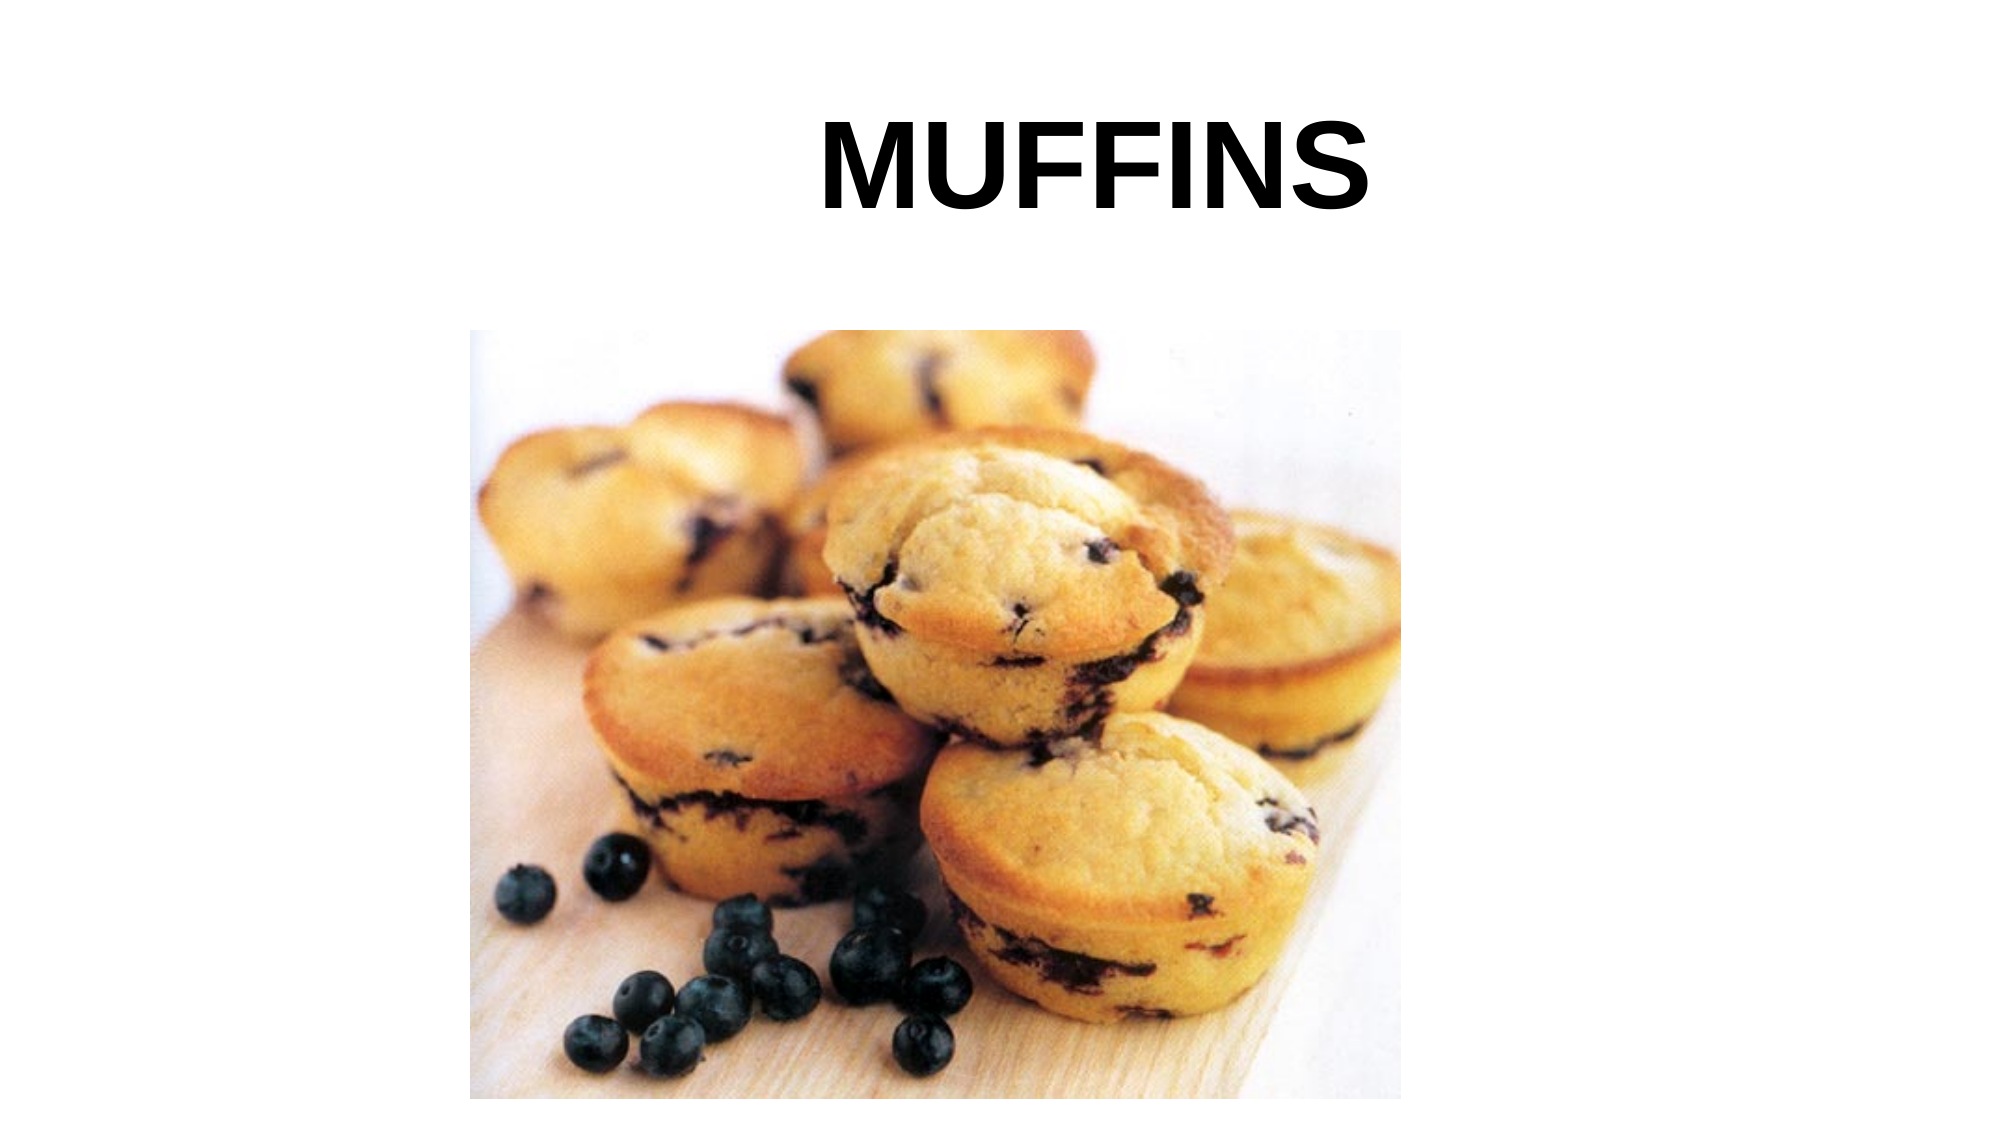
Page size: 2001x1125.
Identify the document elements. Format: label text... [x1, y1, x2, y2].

picture [470, 330, 1401, 1099]
title MUFFINS [137, 59, 1863, 278]
